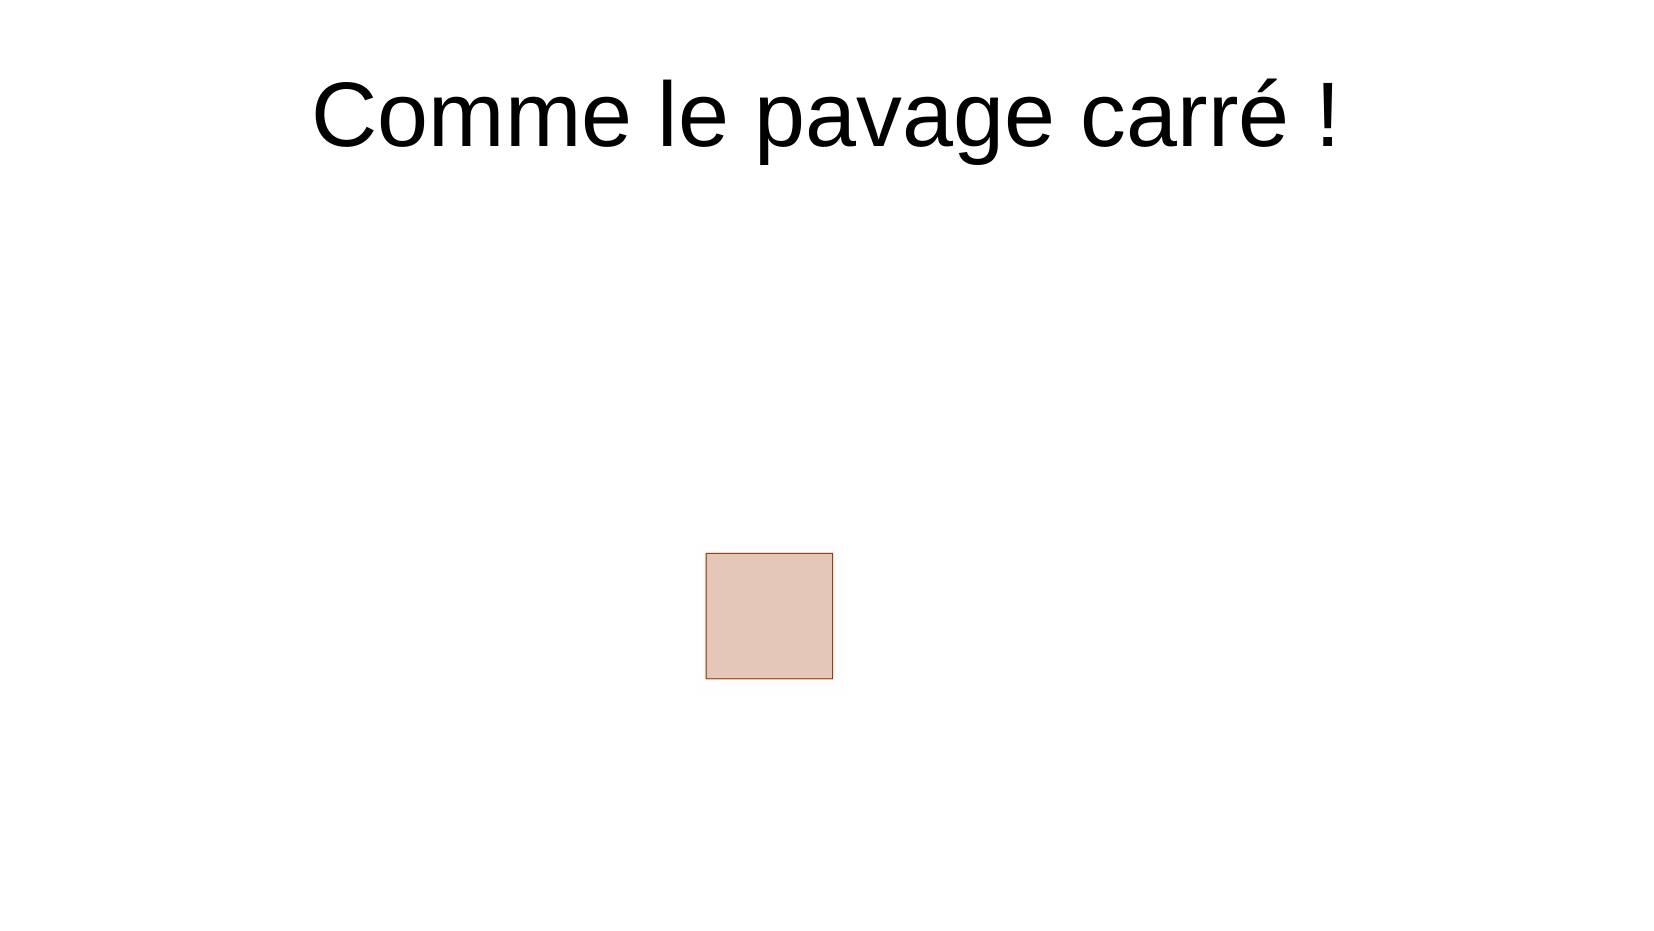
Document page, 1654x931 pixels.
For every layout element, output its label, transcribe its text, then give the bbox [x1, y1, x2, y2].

picture [696, 543, 845, 695]
title Comme le pavage carré ! [82, 37, 1571, 193]
